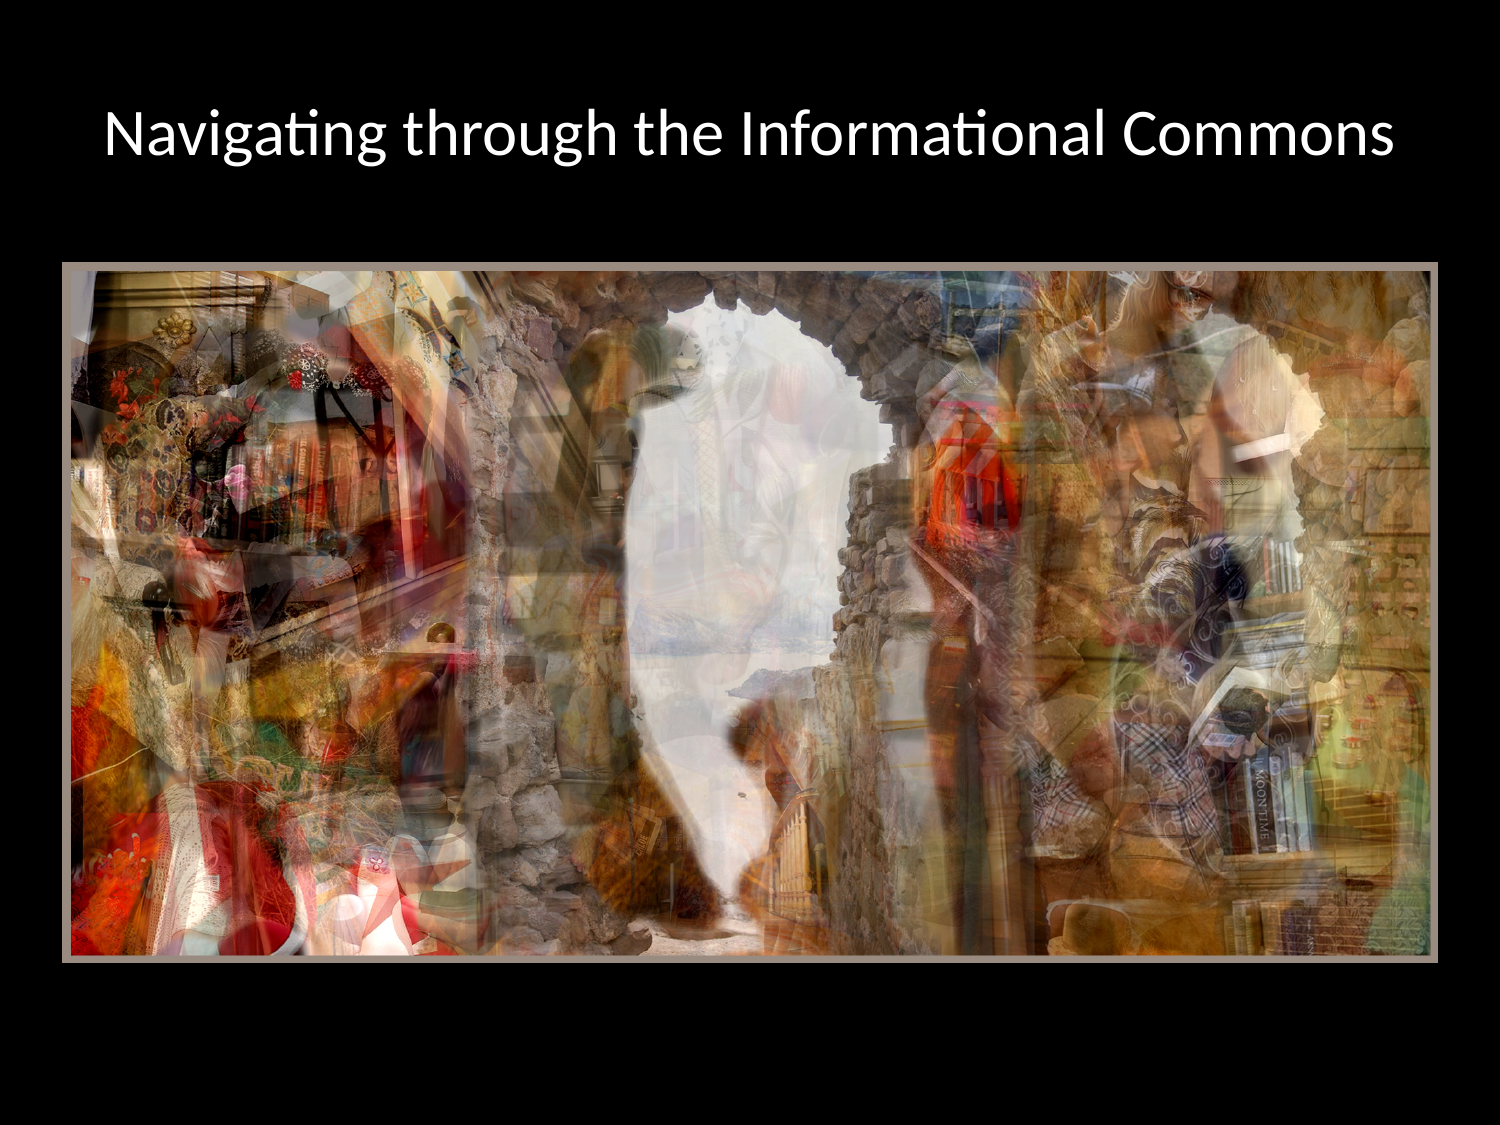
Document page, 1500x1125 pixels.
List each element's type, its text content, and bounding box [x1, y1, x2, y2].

title Navigating through the Informational Commons [75, 45, 1425, 233]
picture [62, 262, 1438, 963]
